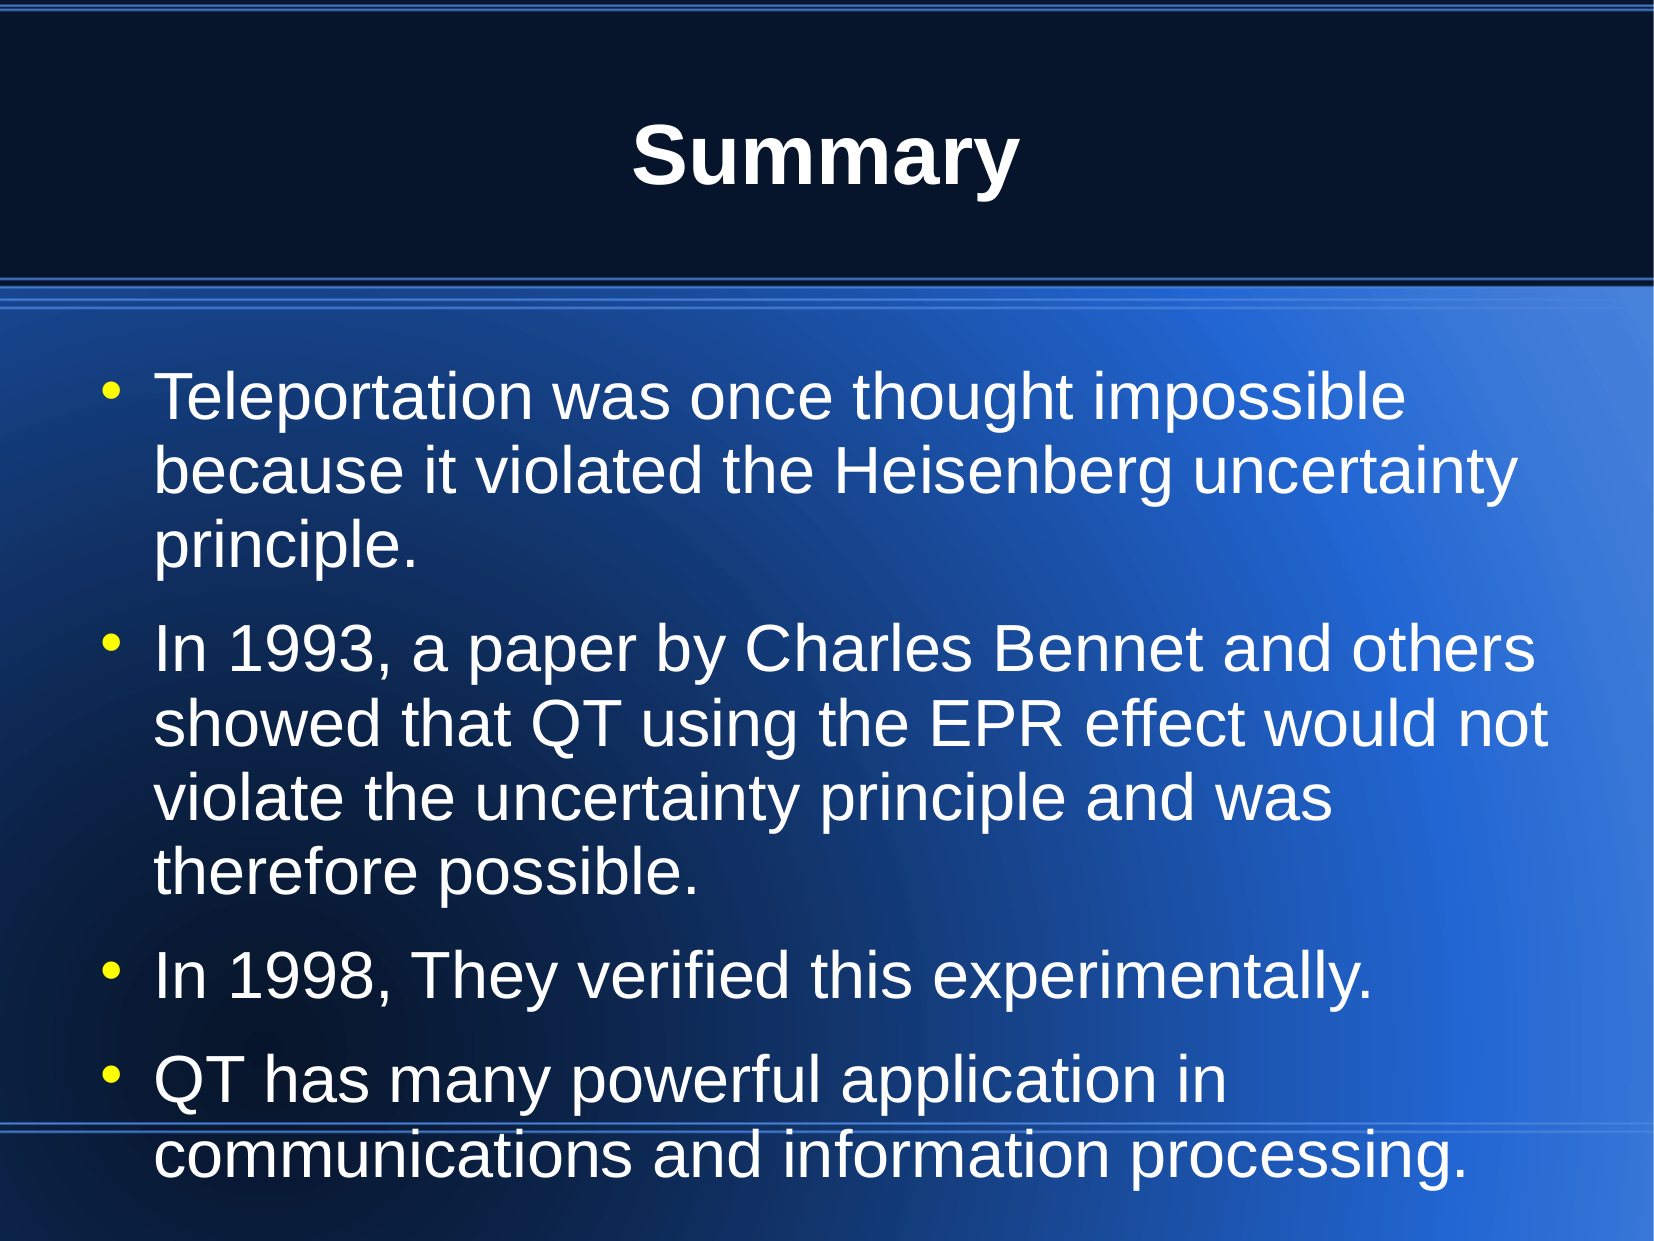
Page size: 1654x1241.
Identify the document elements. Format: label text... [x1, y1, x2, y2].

list Teleportation was once thought impossible because it violated the Heisenberg uncertainty principle. In 1993, a paper by Charles Bennet and others showed that QT using the EPR effect would not violate the uncertainty principle and was therefore possible. In 1998, They verified this experimentally. QT has many powerful application in communications and information processing. [82, 355, 1571, 1193]
picture [0, 0, 1654, 1241]
title Summary [82, 49, 1571, 257]
